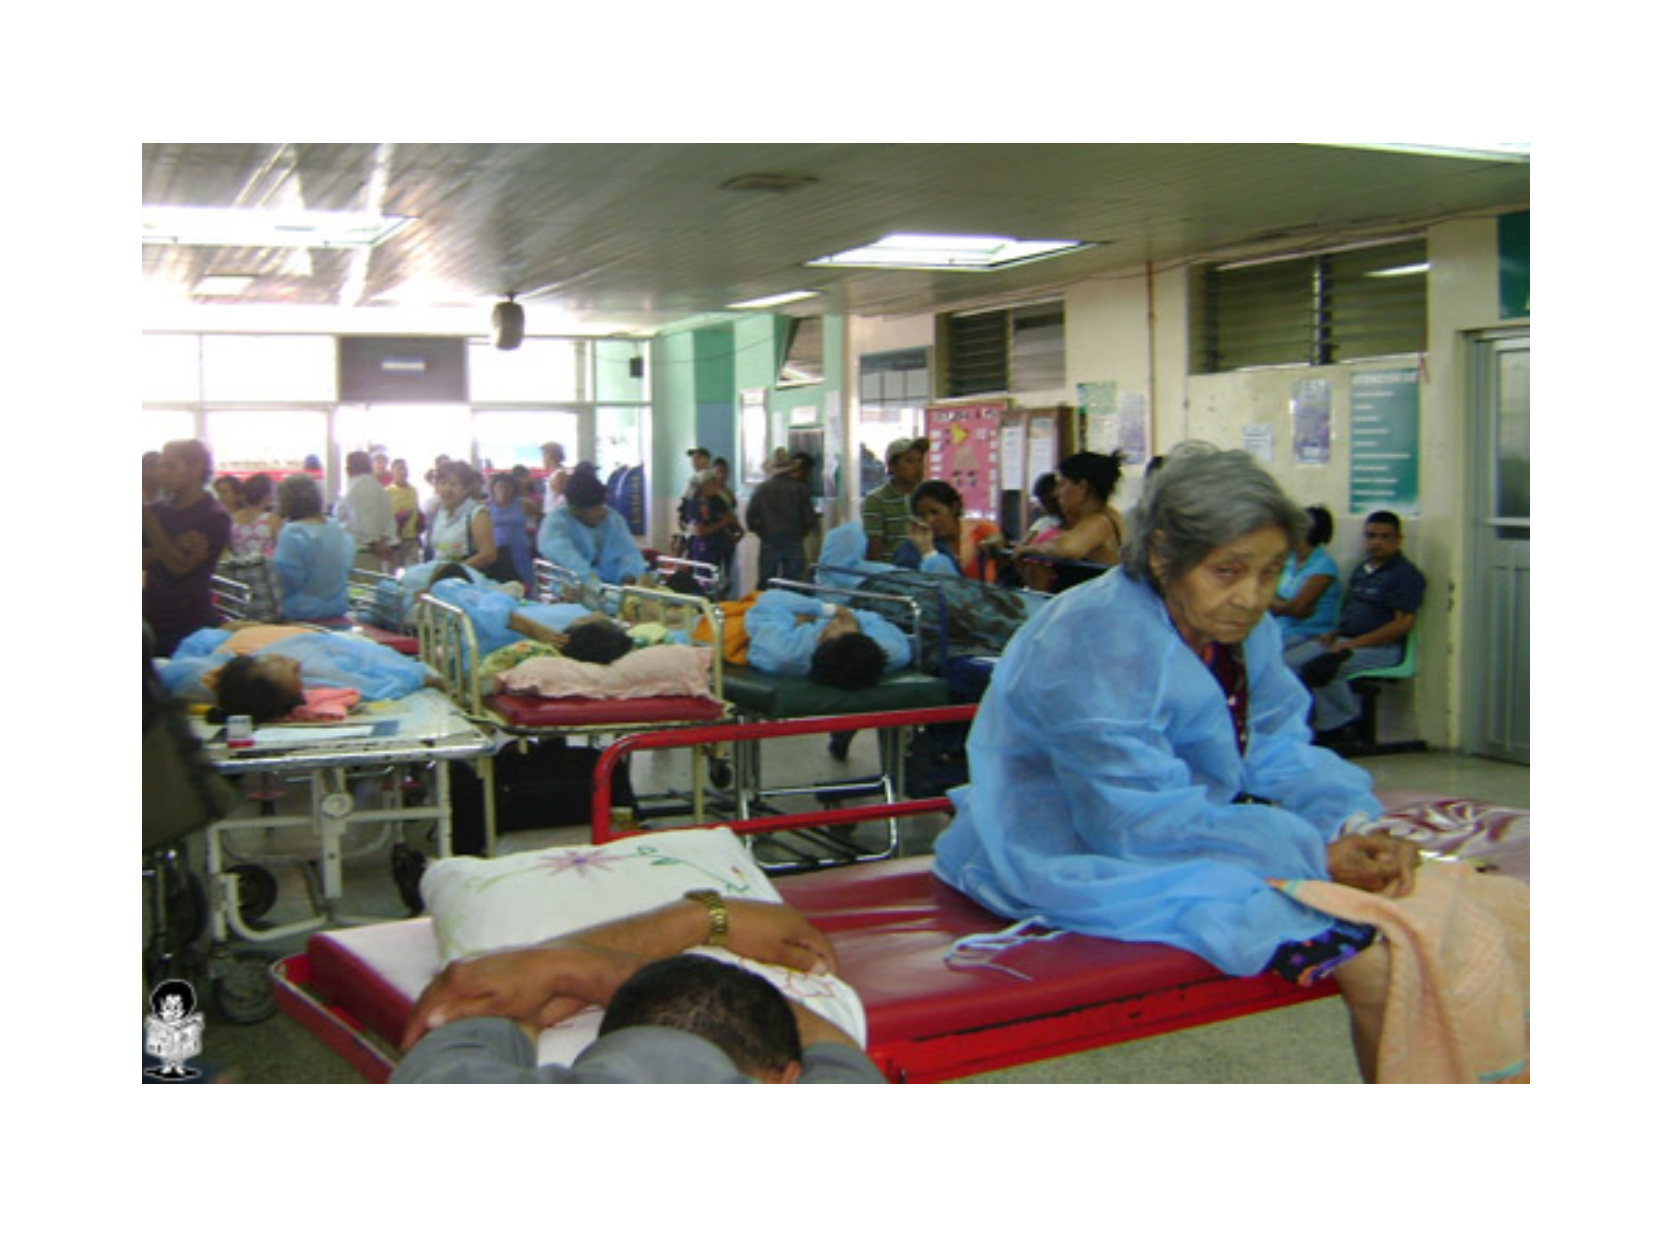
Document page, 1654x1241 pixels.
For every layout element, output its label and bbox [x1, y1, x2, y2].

picture [142, 143, 1530, 1084]
